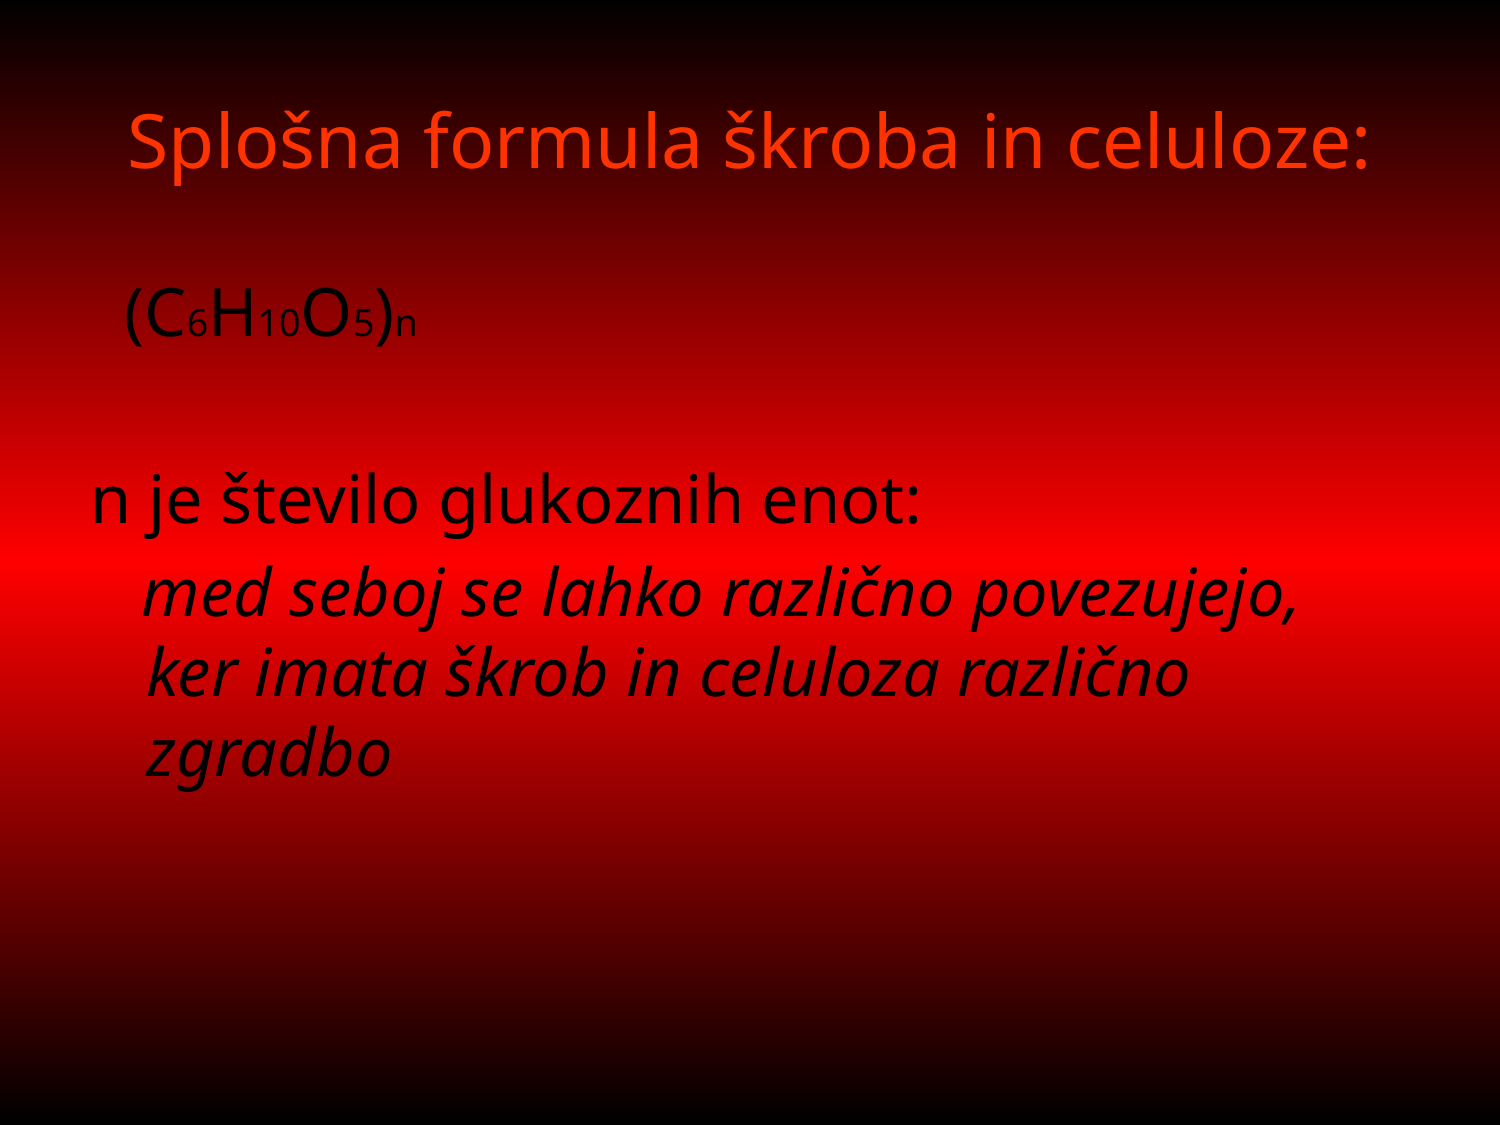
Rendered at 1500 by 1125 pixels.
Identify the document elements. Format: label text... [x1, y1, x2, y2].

title Splošna formula škroba in celuloze: [75, 45, 1425, 233]
list (C6H10O5)n n je število glukoznih enot: med seboj se lahko različno povezujejo, ker imata škrob in celuloza različno zgradbo [75, 262, 1425, 1005]
